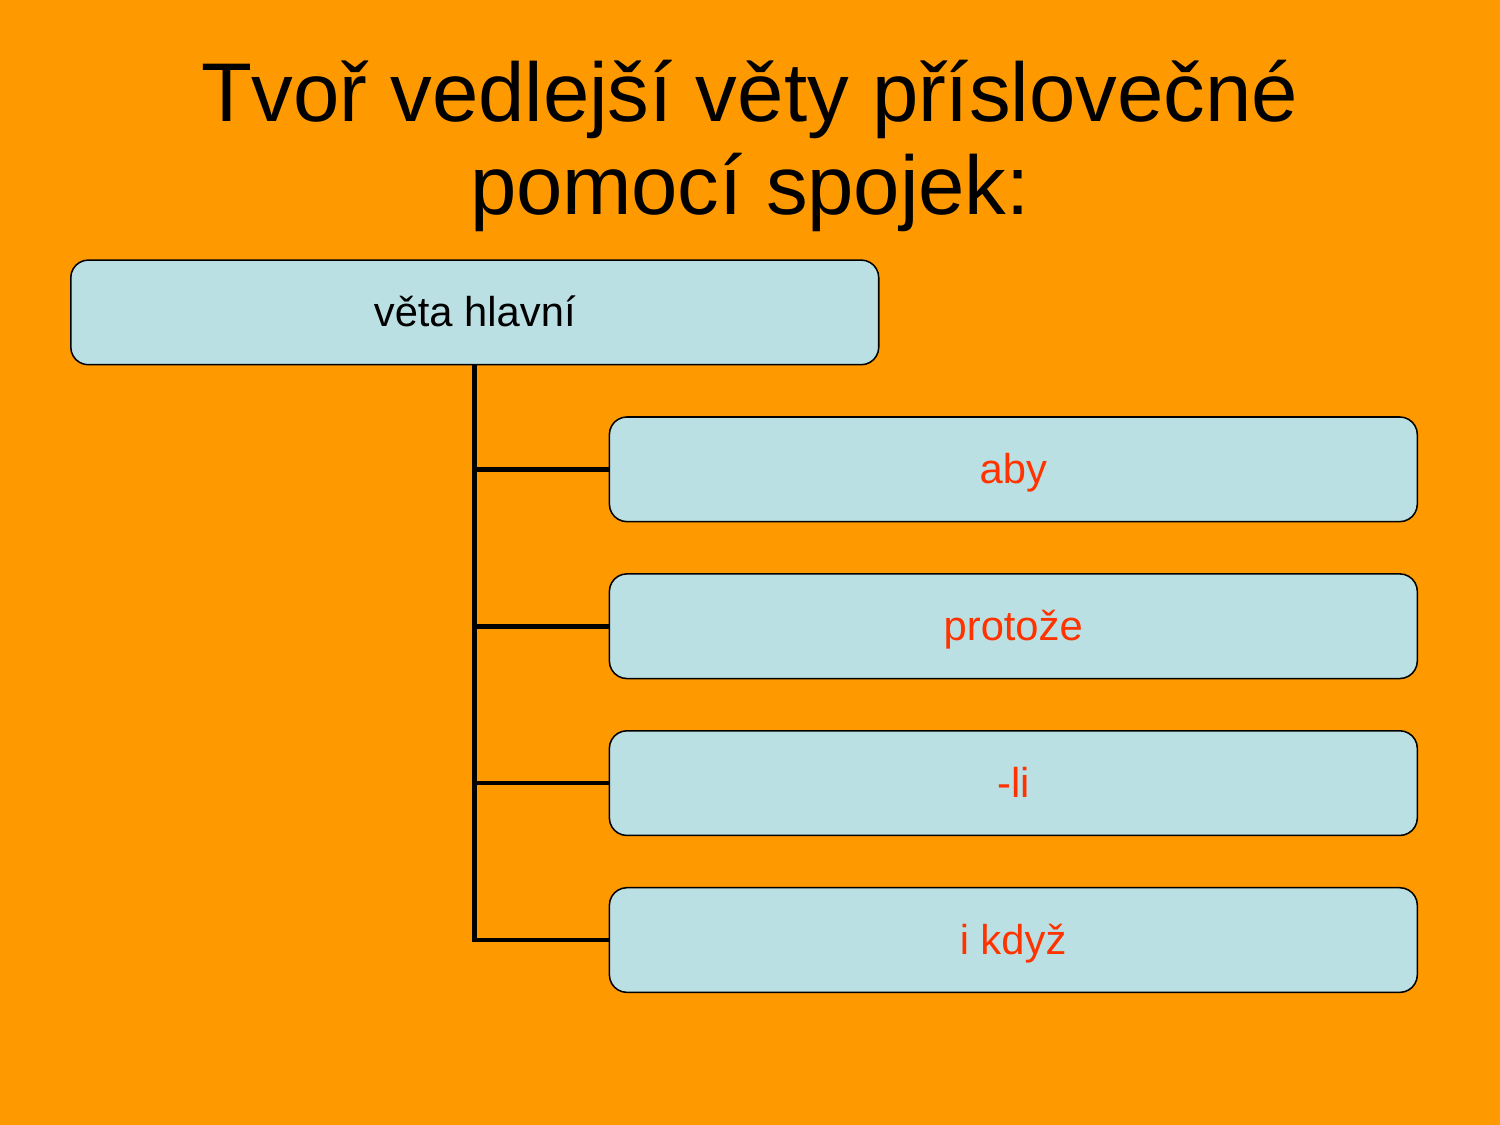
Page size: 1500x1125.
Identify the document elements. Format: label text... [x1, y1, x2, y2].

text_box protože [609, 573, 1418, 679]
title Tvoř vedlejší věty příslovečné pomocí spojek: [75, 31, 1426, 247]
text_box aby [609, 416, 1418, 522]
text_box -li [609, 730, 1418, 836]
text_box věta hlavní [70, 260, 879, 365]
text_box i když [609, 887, 1418, 993]
